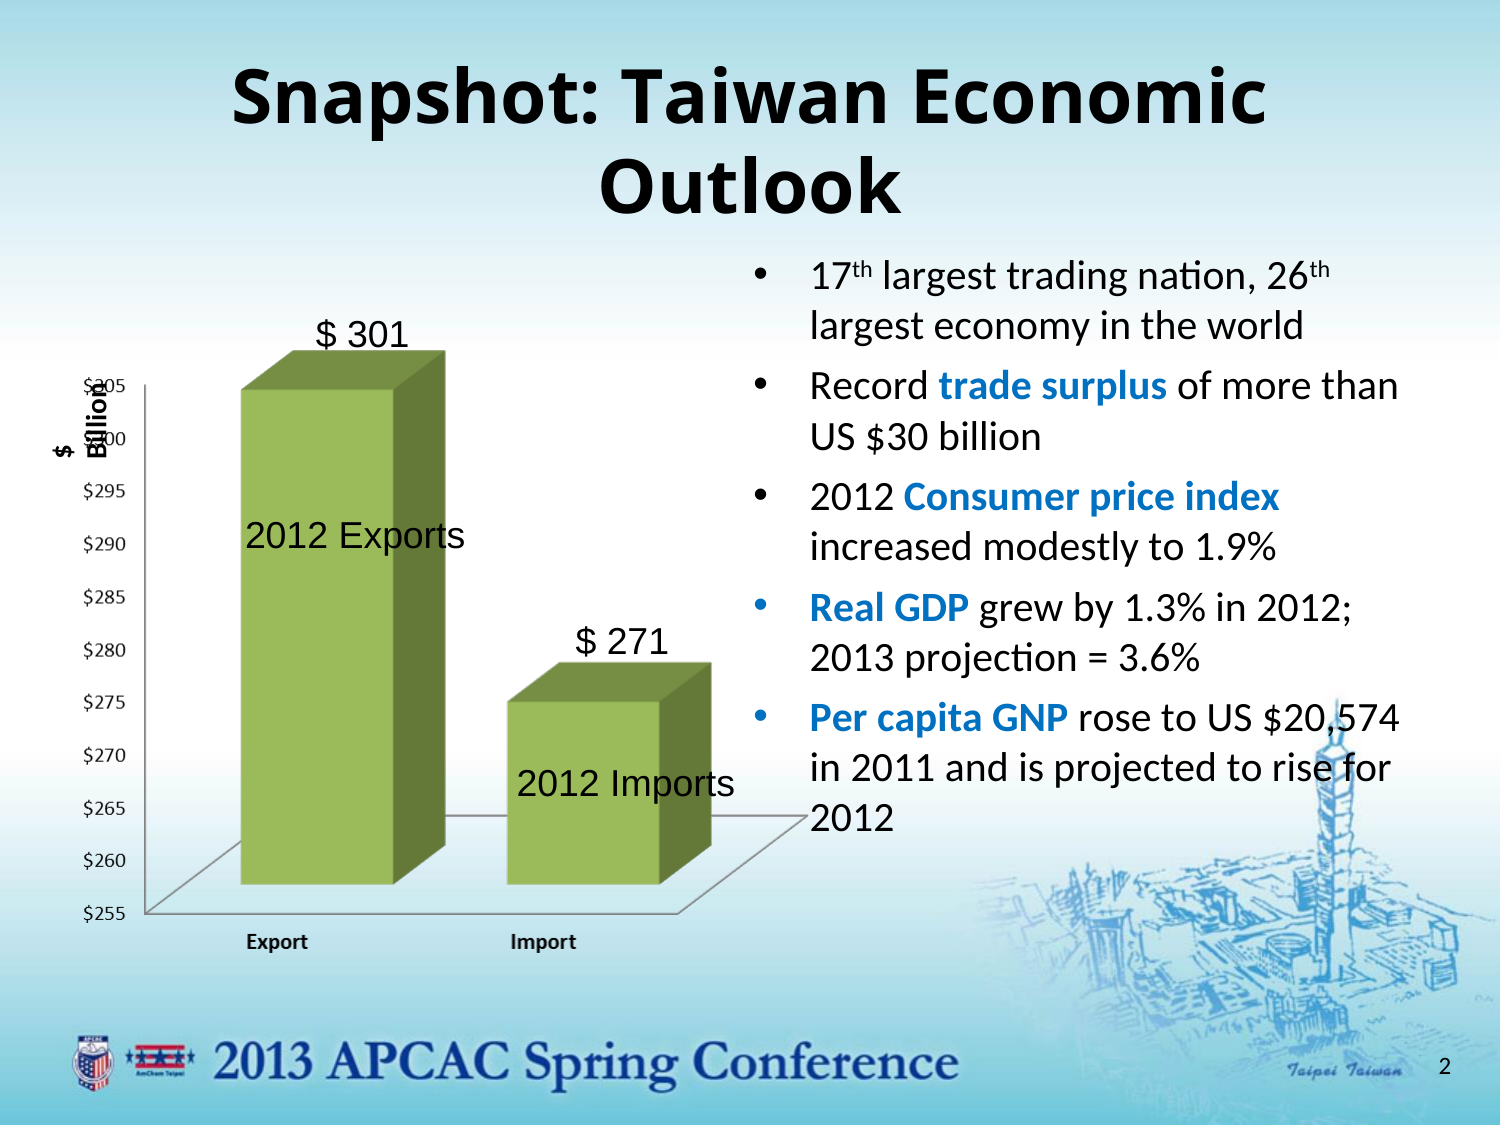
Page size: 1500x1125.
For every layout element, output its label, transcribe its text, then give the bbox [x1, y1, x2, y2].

text_box 2012 Exports [230, 503, 491, 564]
picture [0, 0, 1500, 1125]
title Snapshot: Taiwan Economic Outlook [75, 45, 1426, 233]
text_box $ Billion [34, 360, 100, 475]
text_box <編號> [1116, 1034, 1467, 1095]
text_box 2012 Imports [501, 751, 762, 812]
list 17th largest trading nation, 26th largest economy in the world Record trade surplus of more than US $30 billion 2012 Consumer price index increased modestly to 1.9% Real GDP grew by 1.3% in 2012; 2013 projection = 3.6% Per capita GNP rose to US $20,574 in 2011 and is projected to rise for 2012 [738, 240, 1447, 870]
text_box $ 271 [560, 609, 703, 671]
text_box $ 301 [301, 302, 443, 364]
